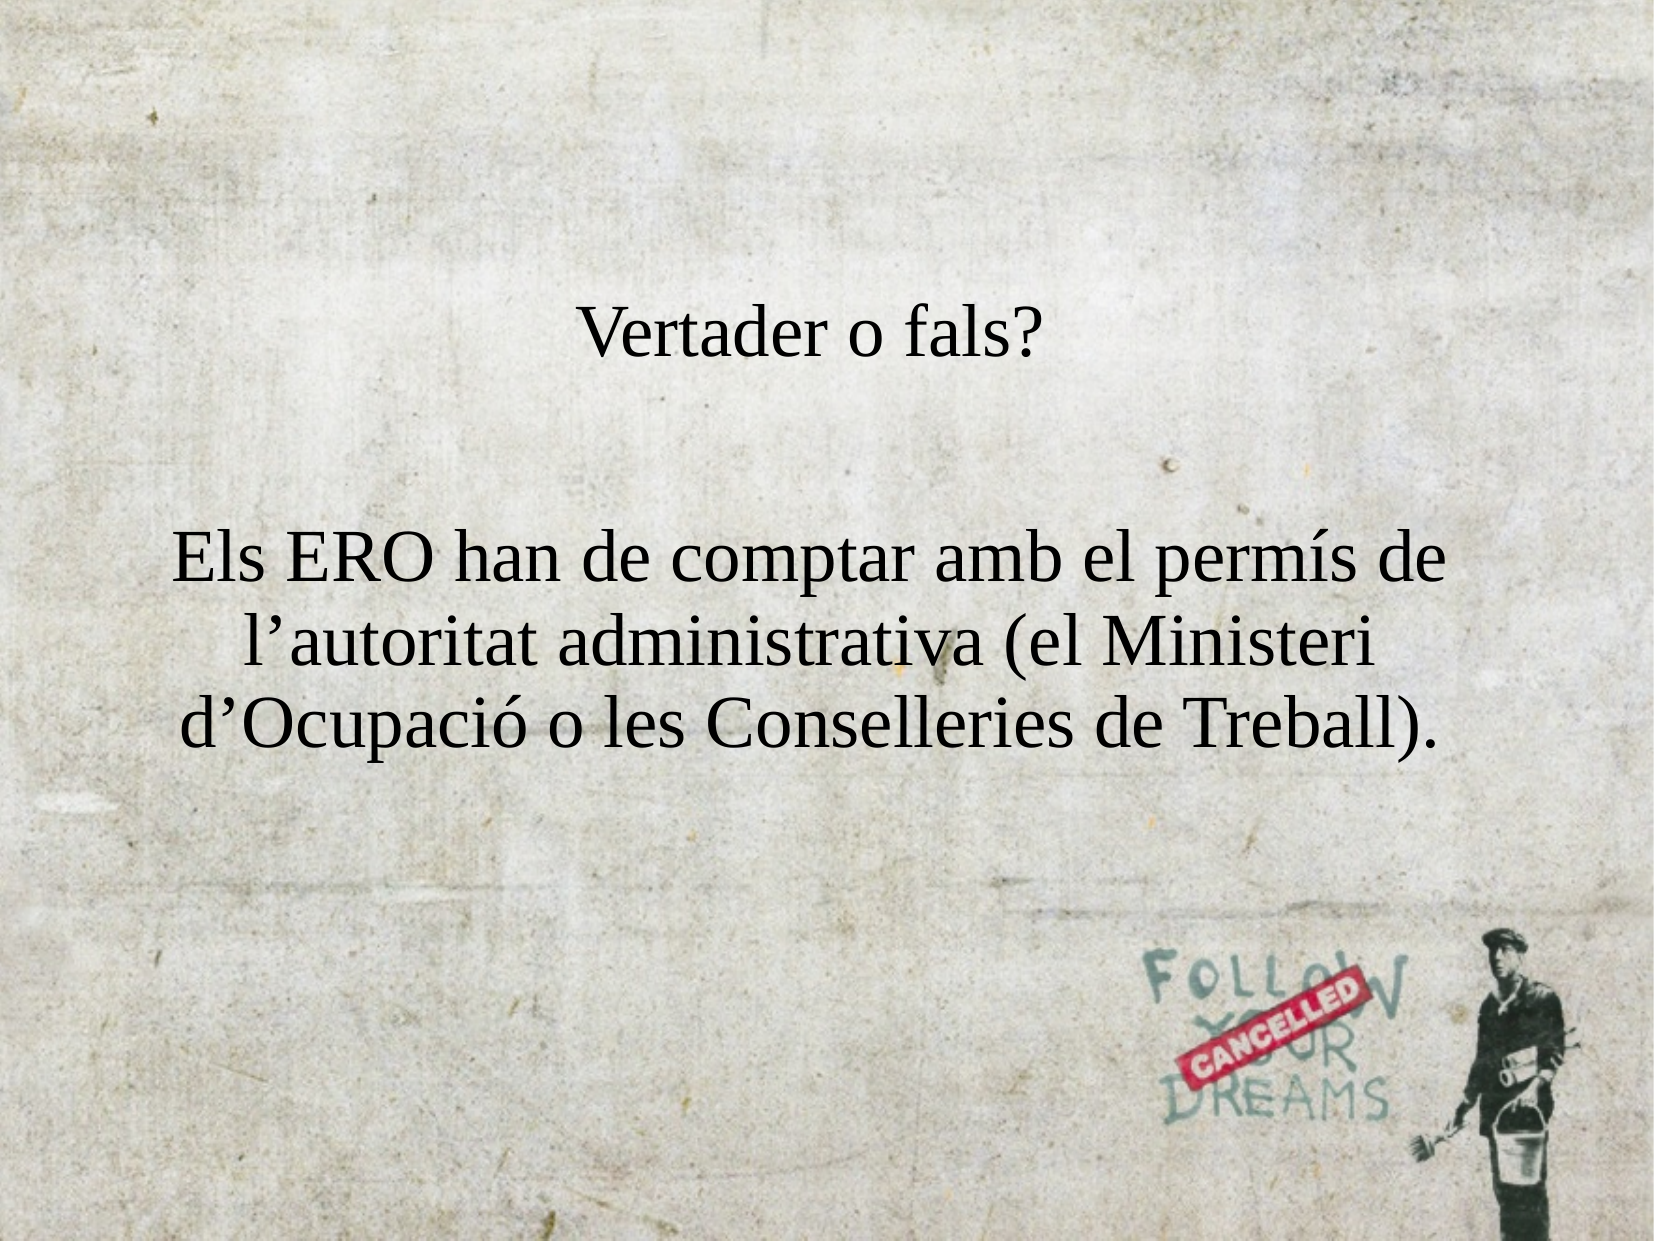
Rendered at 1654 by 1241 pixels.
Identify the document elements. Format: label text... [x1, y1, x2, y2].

picture [0, 0, 1654, 1241]
list Vertader o fals? Els ERO han de comptar amb el permís de l’autoritat administrativa (el Ministeri d’Ocupació o les Conselleries de Treball). [82, 290, 1538, 1010]
